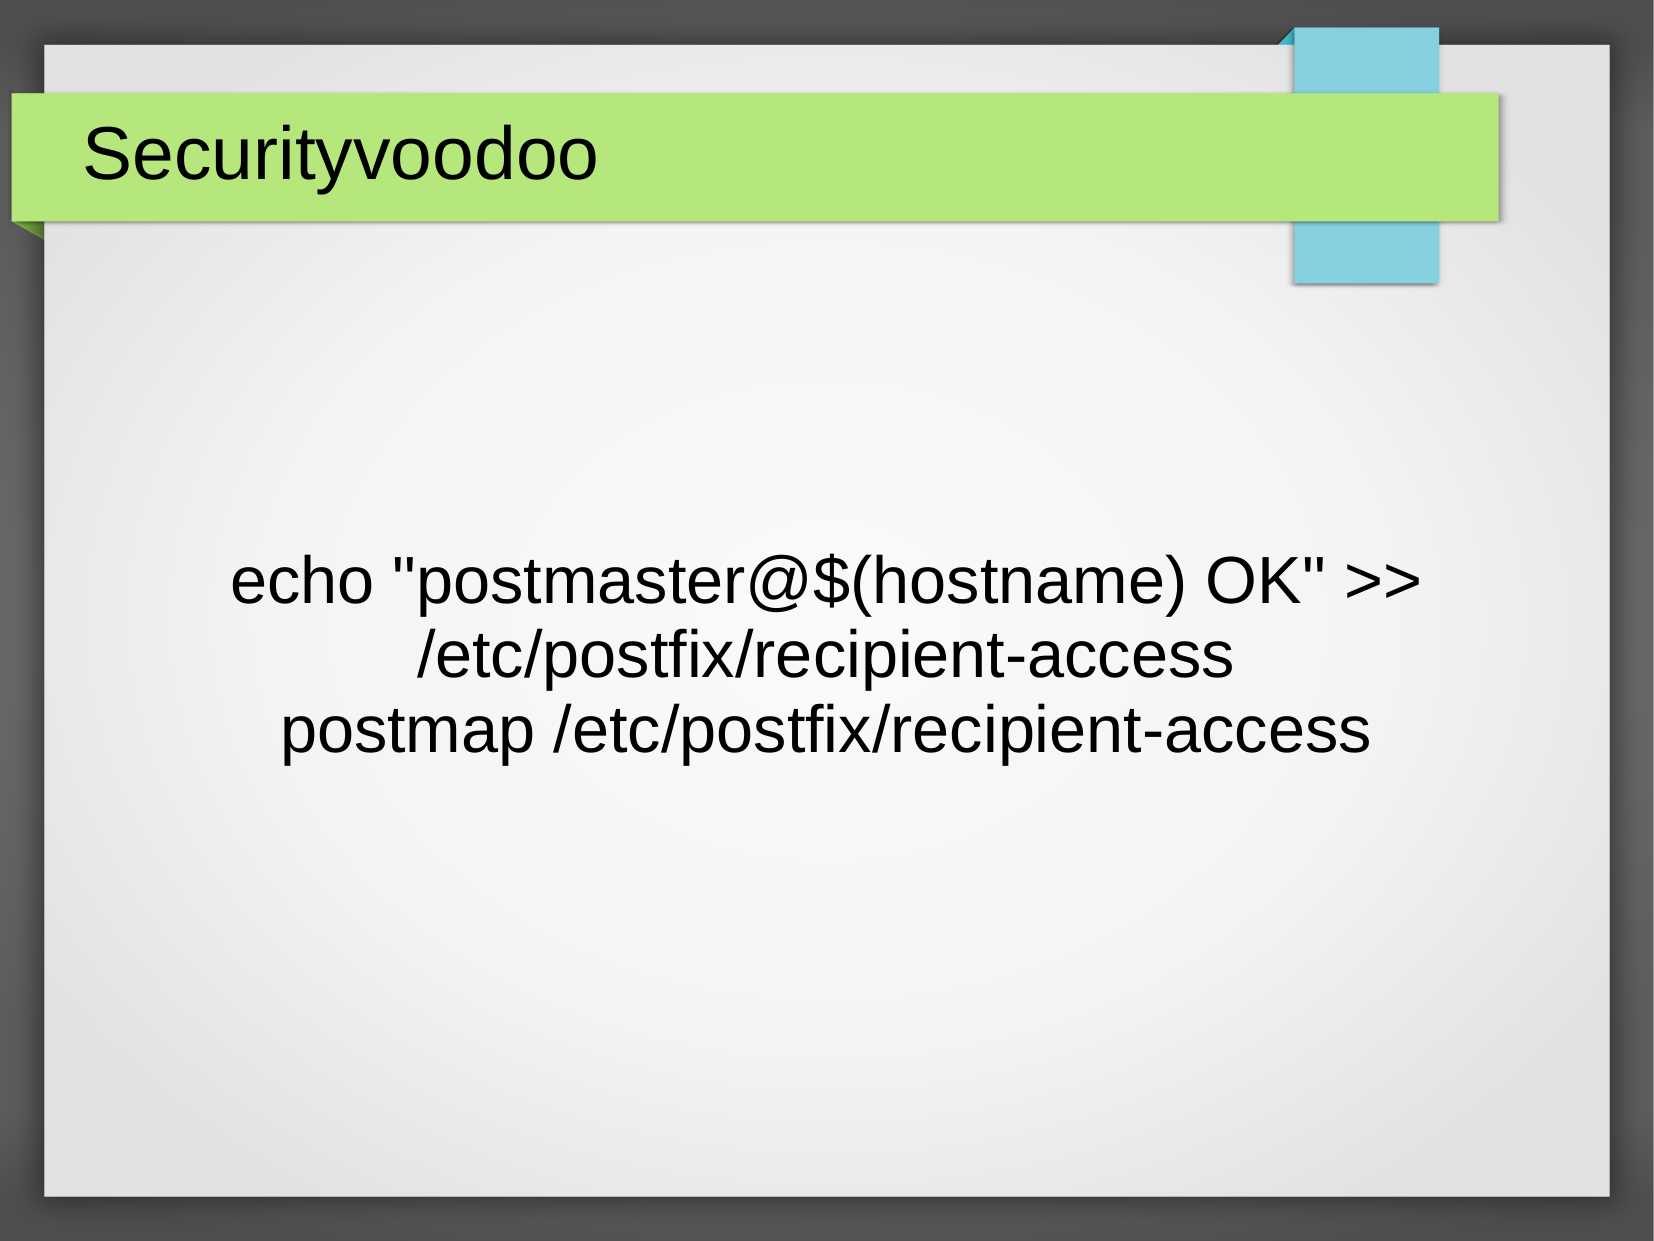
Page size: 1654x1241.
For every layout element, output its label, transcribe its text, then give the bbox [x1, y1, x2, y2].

title Securityvoodoo [82, 94, 1264, 213]
picture [0, 0, 1654, 1241]
subtitle echo "postmaster@$(hostname) OK" >> /etc/postfix/recipient-access postmap /etc/postfix/recipient-access [82, 295, 1571, 1015]
